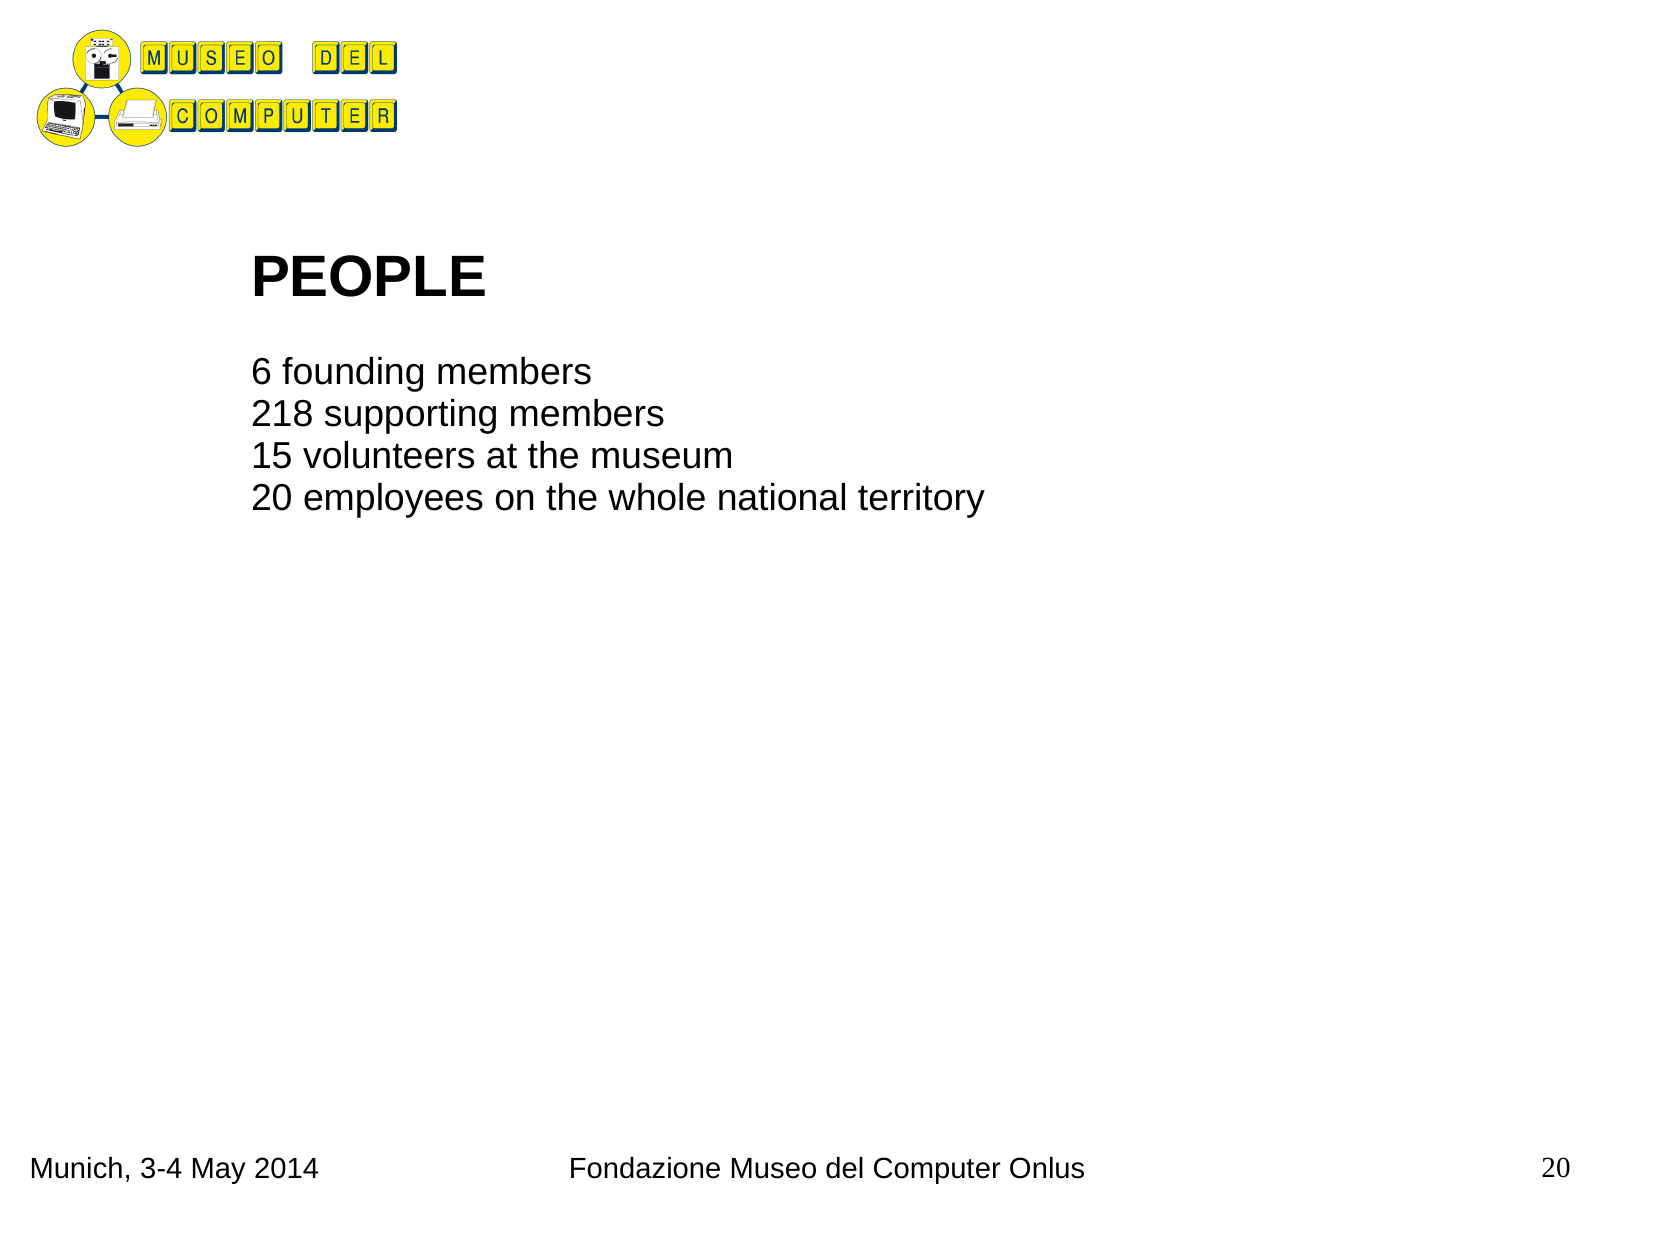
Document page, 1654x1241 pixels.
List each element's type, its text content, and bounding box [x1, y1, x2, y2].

text_box PEOPLE 6 founding members 218 supporting members 15 volunteers at the museum 20 employees on the whole national territory [236, 236, 1329, 570]
picture [29, 28, 409, 148]
